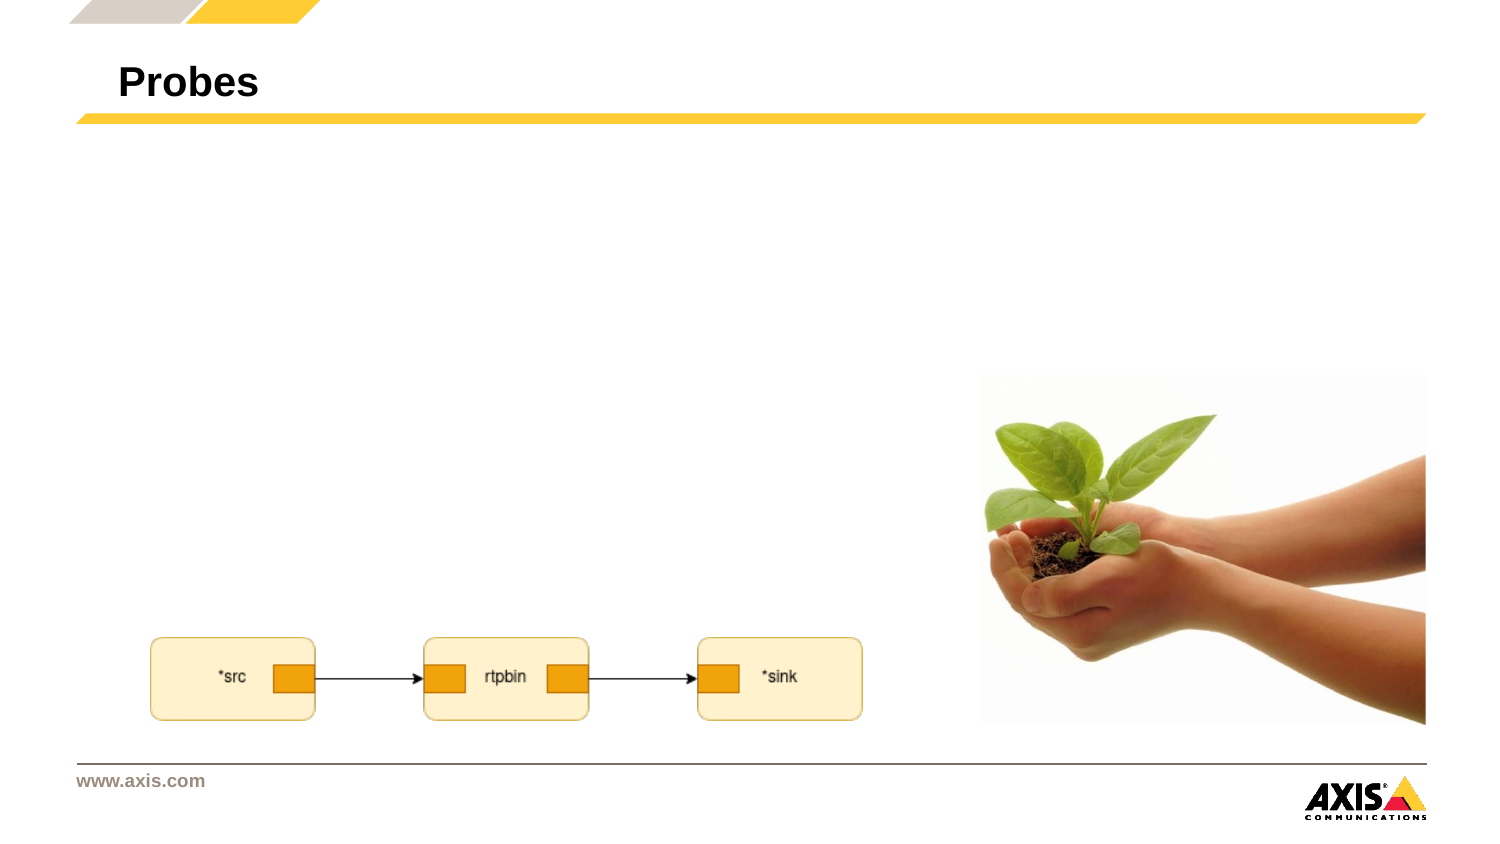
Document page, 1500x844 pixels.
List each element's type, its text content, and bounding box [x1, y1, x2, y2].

picture [1305, 776, 1426, 820]
title Probes [103, 47, 1462, 108]
picture [978, 375, 1426, 725]
picture [150, 637, 863, 721]
